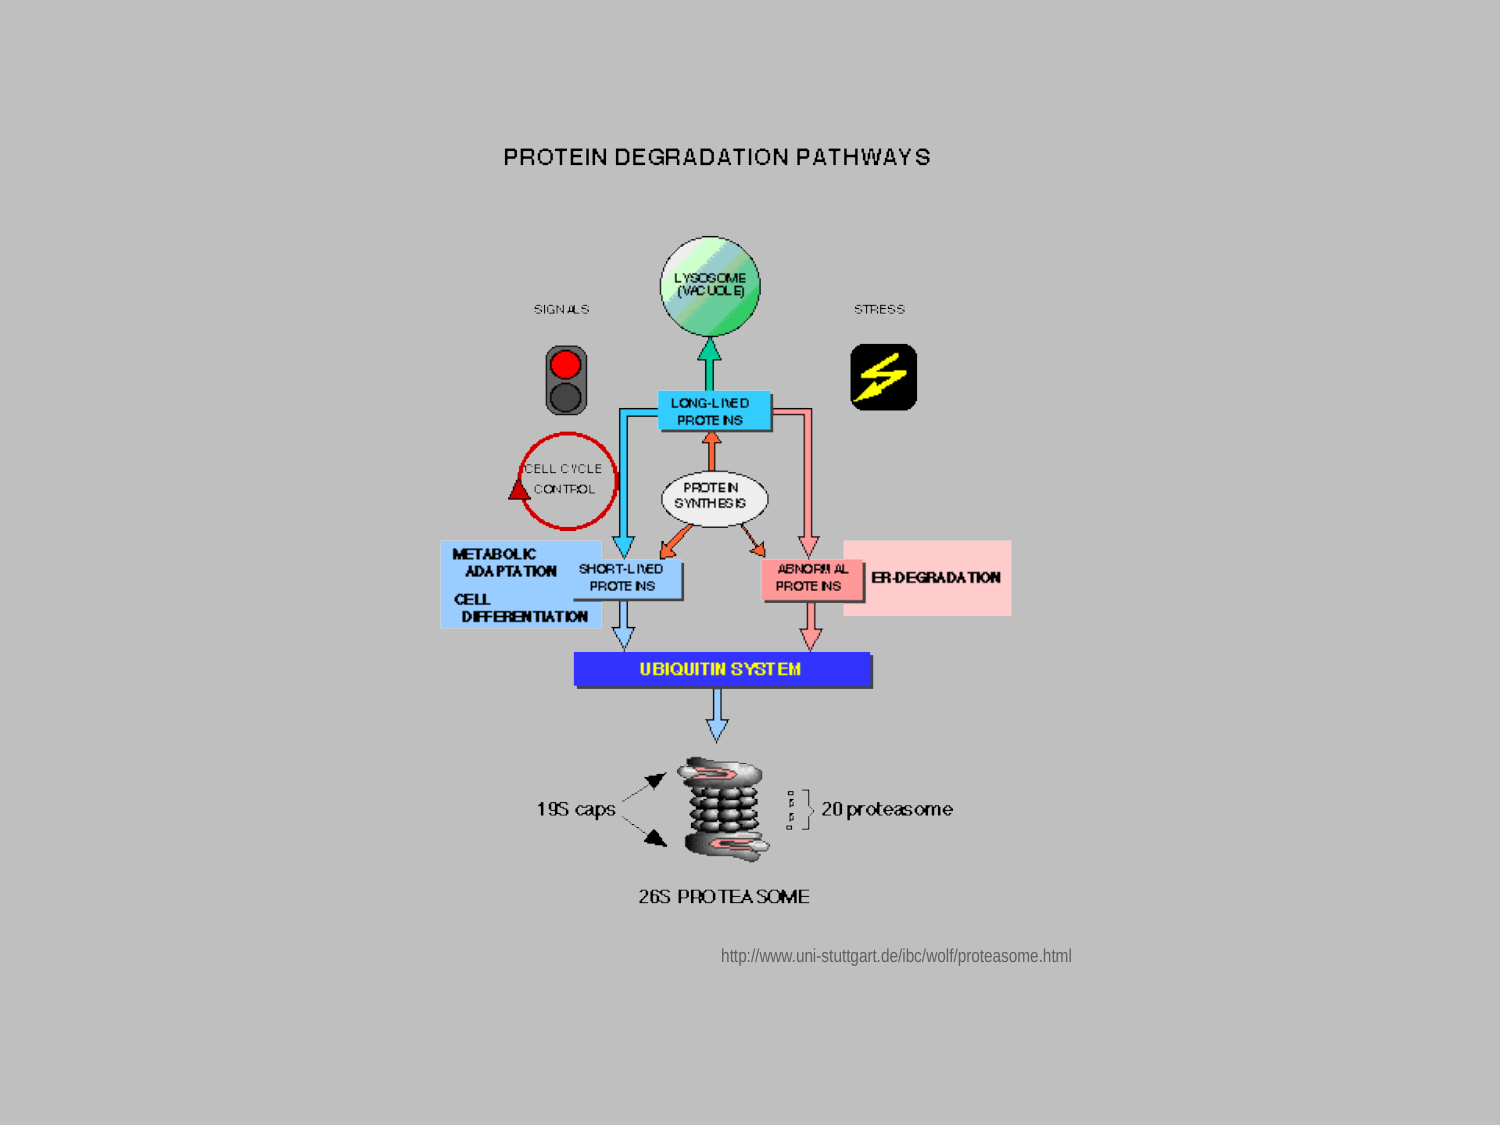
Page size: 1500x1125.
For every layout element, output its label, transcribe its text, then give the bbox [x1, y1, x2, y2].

picture [419, 125, 1067, 935]
text_box http://www.uni-stuttgart.de/ibc/wolf/proteasome.html [336, 936, 1087, 974]
